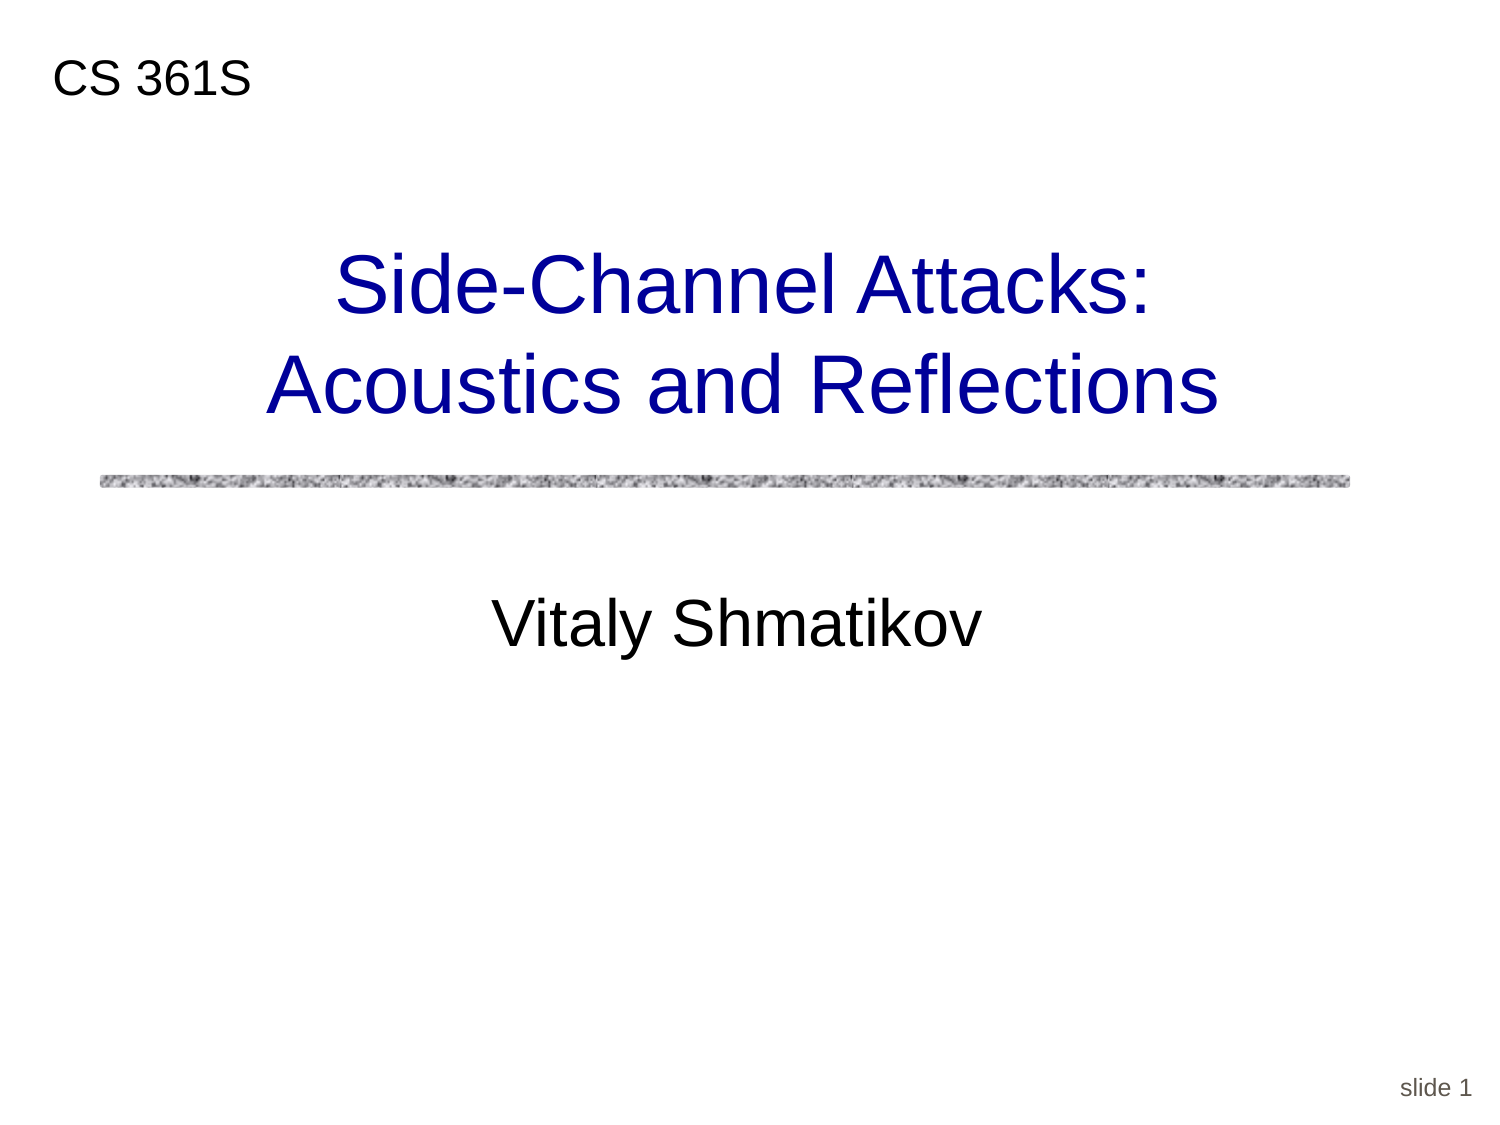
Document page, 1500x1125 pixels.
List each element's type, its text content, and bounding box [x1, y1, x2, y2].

text_box slide <number> [1187, 1025, 1488, 1110]
title Side-Channel Attacks: Acoustics and Reflections [37, 174, 1450, 438]
subtitle Vitaly Shmatikov [449, 571, 1025, 697]
picture [99, 474, 1351, 488]
text_box CS 361S [37, 37, 301, 113]
